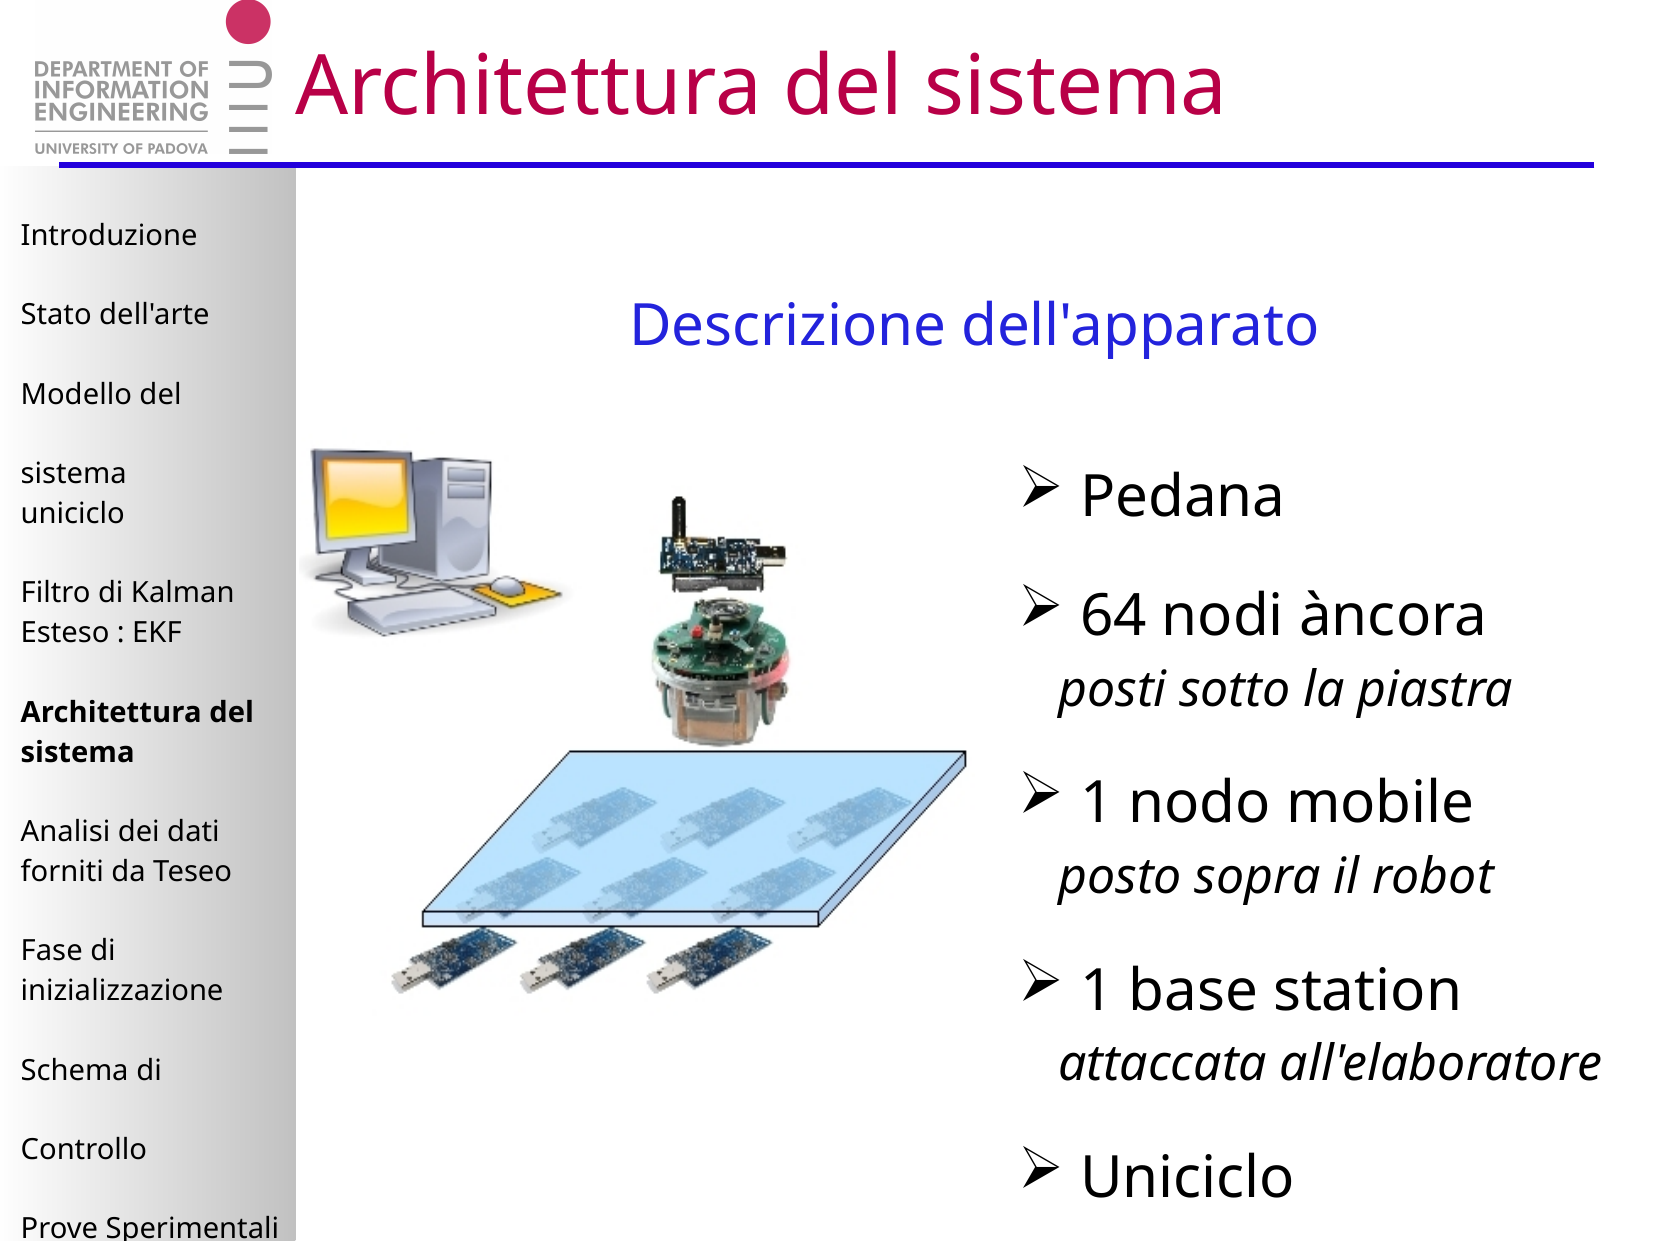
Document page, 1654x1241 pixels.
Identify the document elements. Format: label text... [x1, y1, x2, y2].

text_box Descrizione dell'apparato [302, 236, 1654, 311]
picture [35, 0, 272, 154]
text_box Introduzione Stato dell'arte Modello del sistema uniciclo Filtro di Kalman Esteso : EKF Architettura del sistema Analisi dei dati forniti da Teseo Fase di inizializzazione Schema di Controllo Prove Sperimentali Conclusioni Sviluppi futuri [5, 206, 302, 1211]
title Architettura del sistema [295, 16, 1595, 148]
picture [302, 427, 975, 1016]
text_box Pedana 64 nodi àncora posti sotto la piastra 1 nodo mobile posto sopra il robot 1 base station attaccata all'elaboratore Uniciclo Calcolatori [1003, 407, 1625, 1117]
